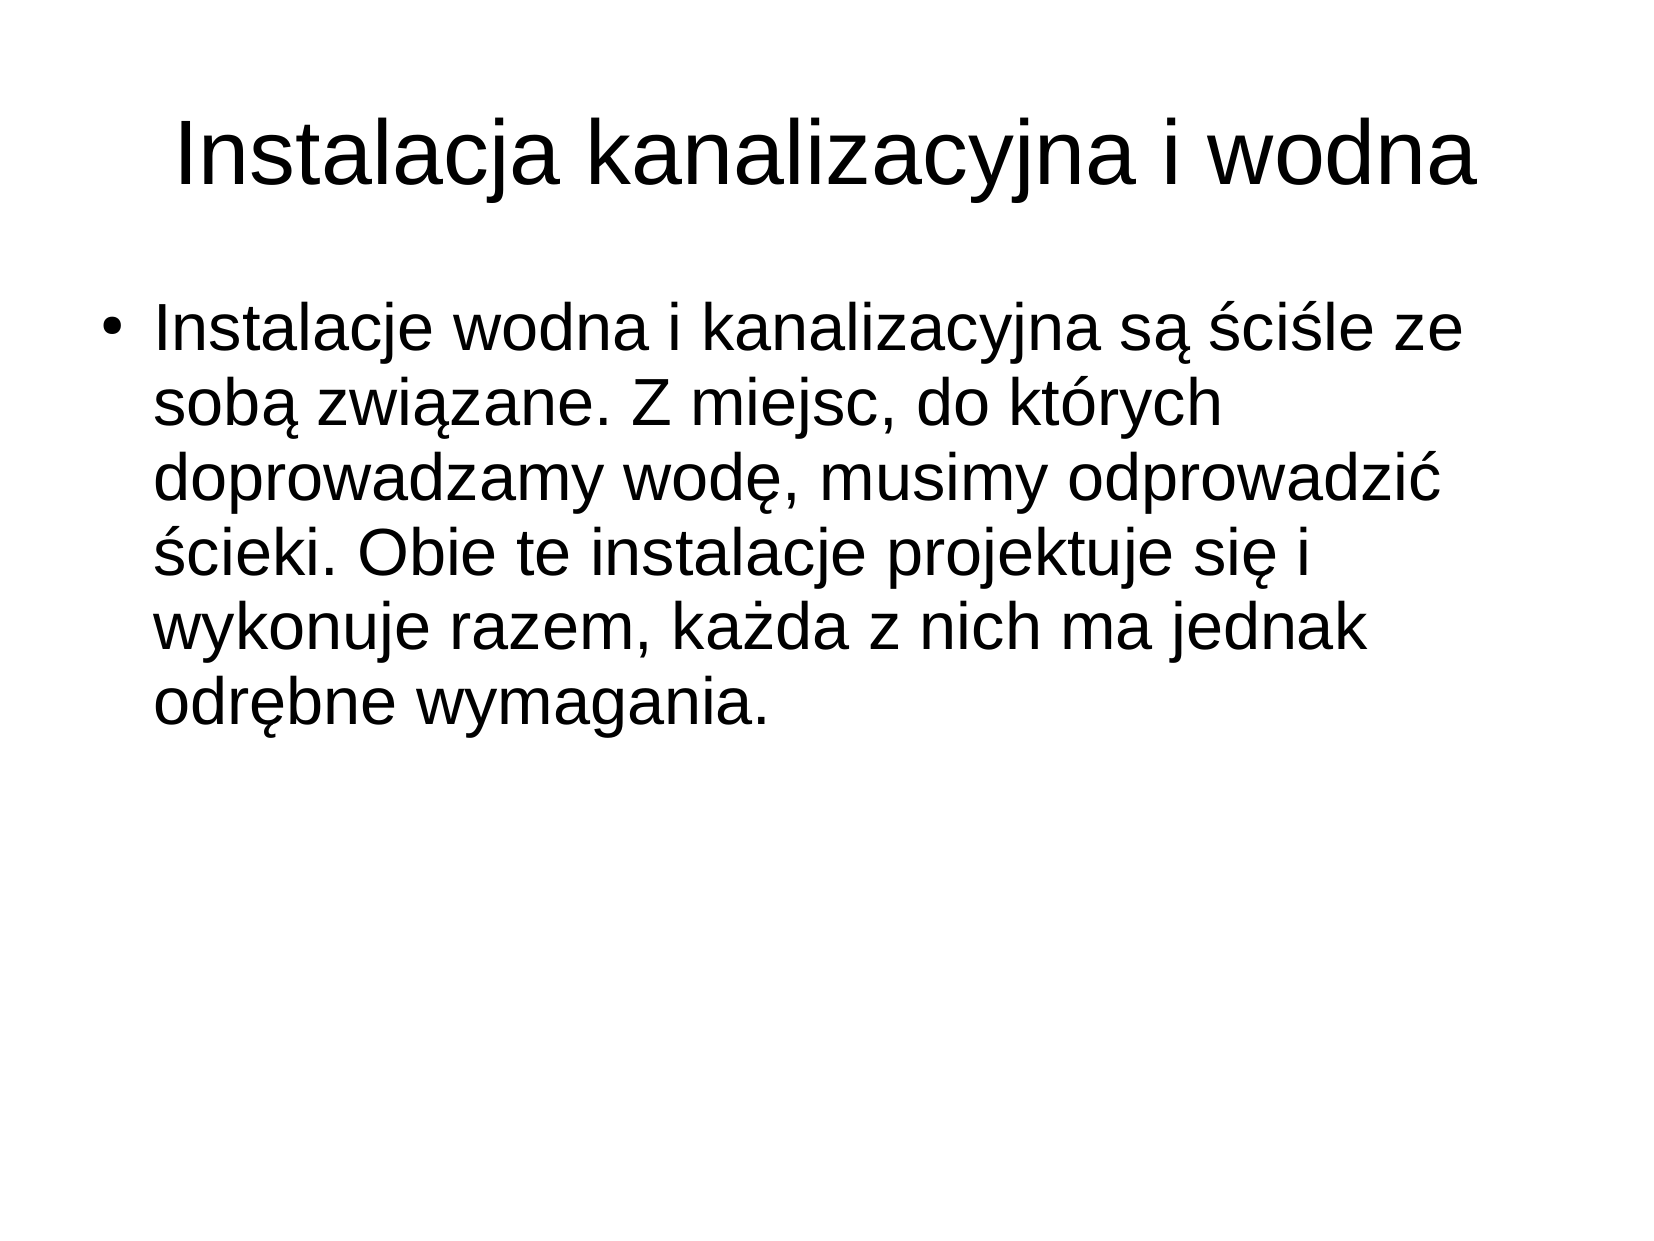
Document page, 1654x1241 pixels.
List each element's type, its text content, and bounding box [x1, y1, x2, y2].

list Instalacje wodna i kanalizacyjna są ściśle ze sobą związane. Z miejsc, do których doprowadzamy wodę, musimy odprowadzić ścieki. Obie te instalacje projektuje się i wykonuje razem, każda z nich ma jednak odrębne wymagania. [82, 290, 1571, 1109]
title Instalacja kanalizacyjna i wodna [82, 49, 1571, 257]
